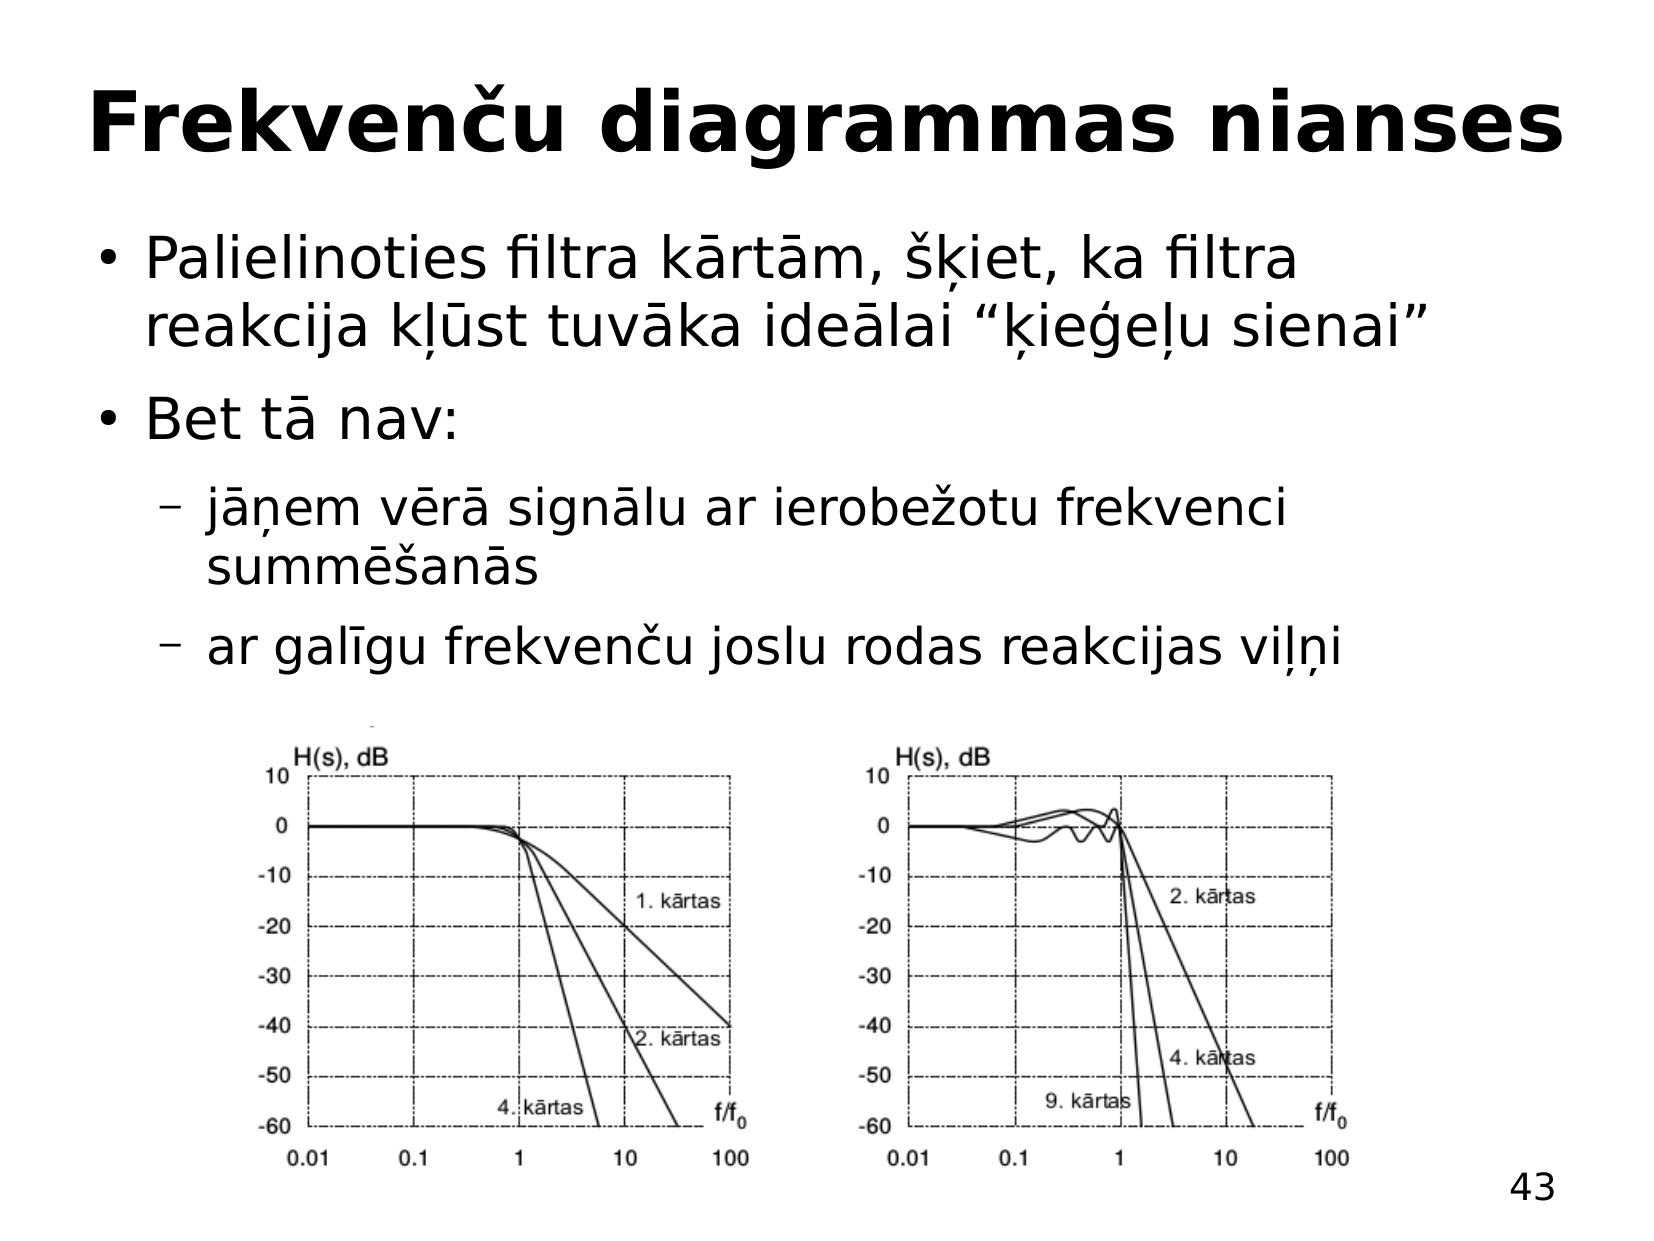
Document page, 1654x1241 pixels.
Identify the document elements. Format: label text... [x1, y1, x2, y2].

title Frekvenču diagrammas nianses [82, 49, 1571, 196]
list Palielinoties filtra kārtām, šķiet, ka filtra reakcija kļūst tuvāka ideālai “ķieģeļu sienai” Bet tā nav: jāņem vērā signālu ar ierobežotu frekvenci summēšanās ar galīgu frekvenču joslu rodas reakcijas viļņi [82, 225, 1538, 683]
picture [252, 726, 1368, 1185]
